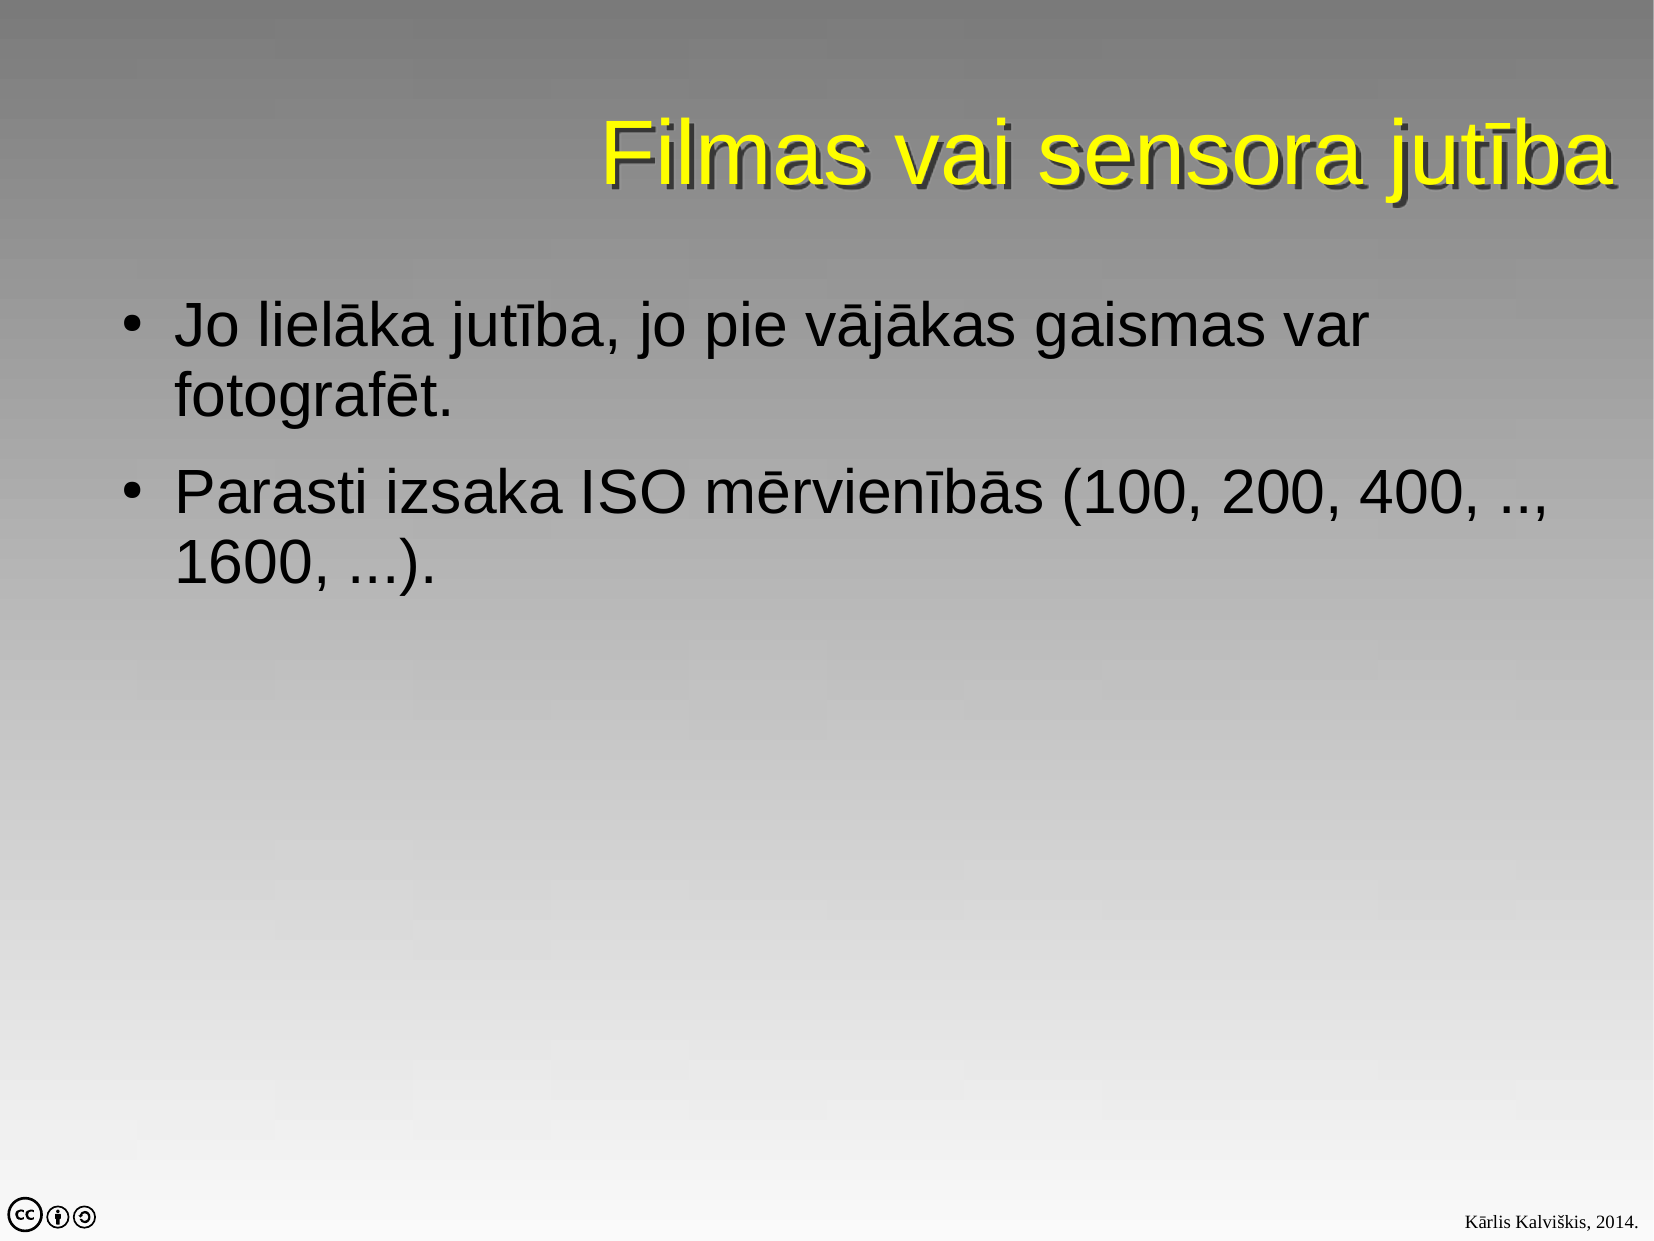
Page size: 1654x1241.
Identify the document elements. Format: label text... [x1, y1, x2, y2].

picture [0, 0, 1654, 1241]
list Jo lielāka jutība, jo pie vājākas gaismas var fotografēt. Parasti izsaka ISO mērvienībās (100, 200, 400, .., 1600, ...). [37, 290, 1620, 1010]
title Filmas vai sensora jutība [42, 49, 1615, 257]
